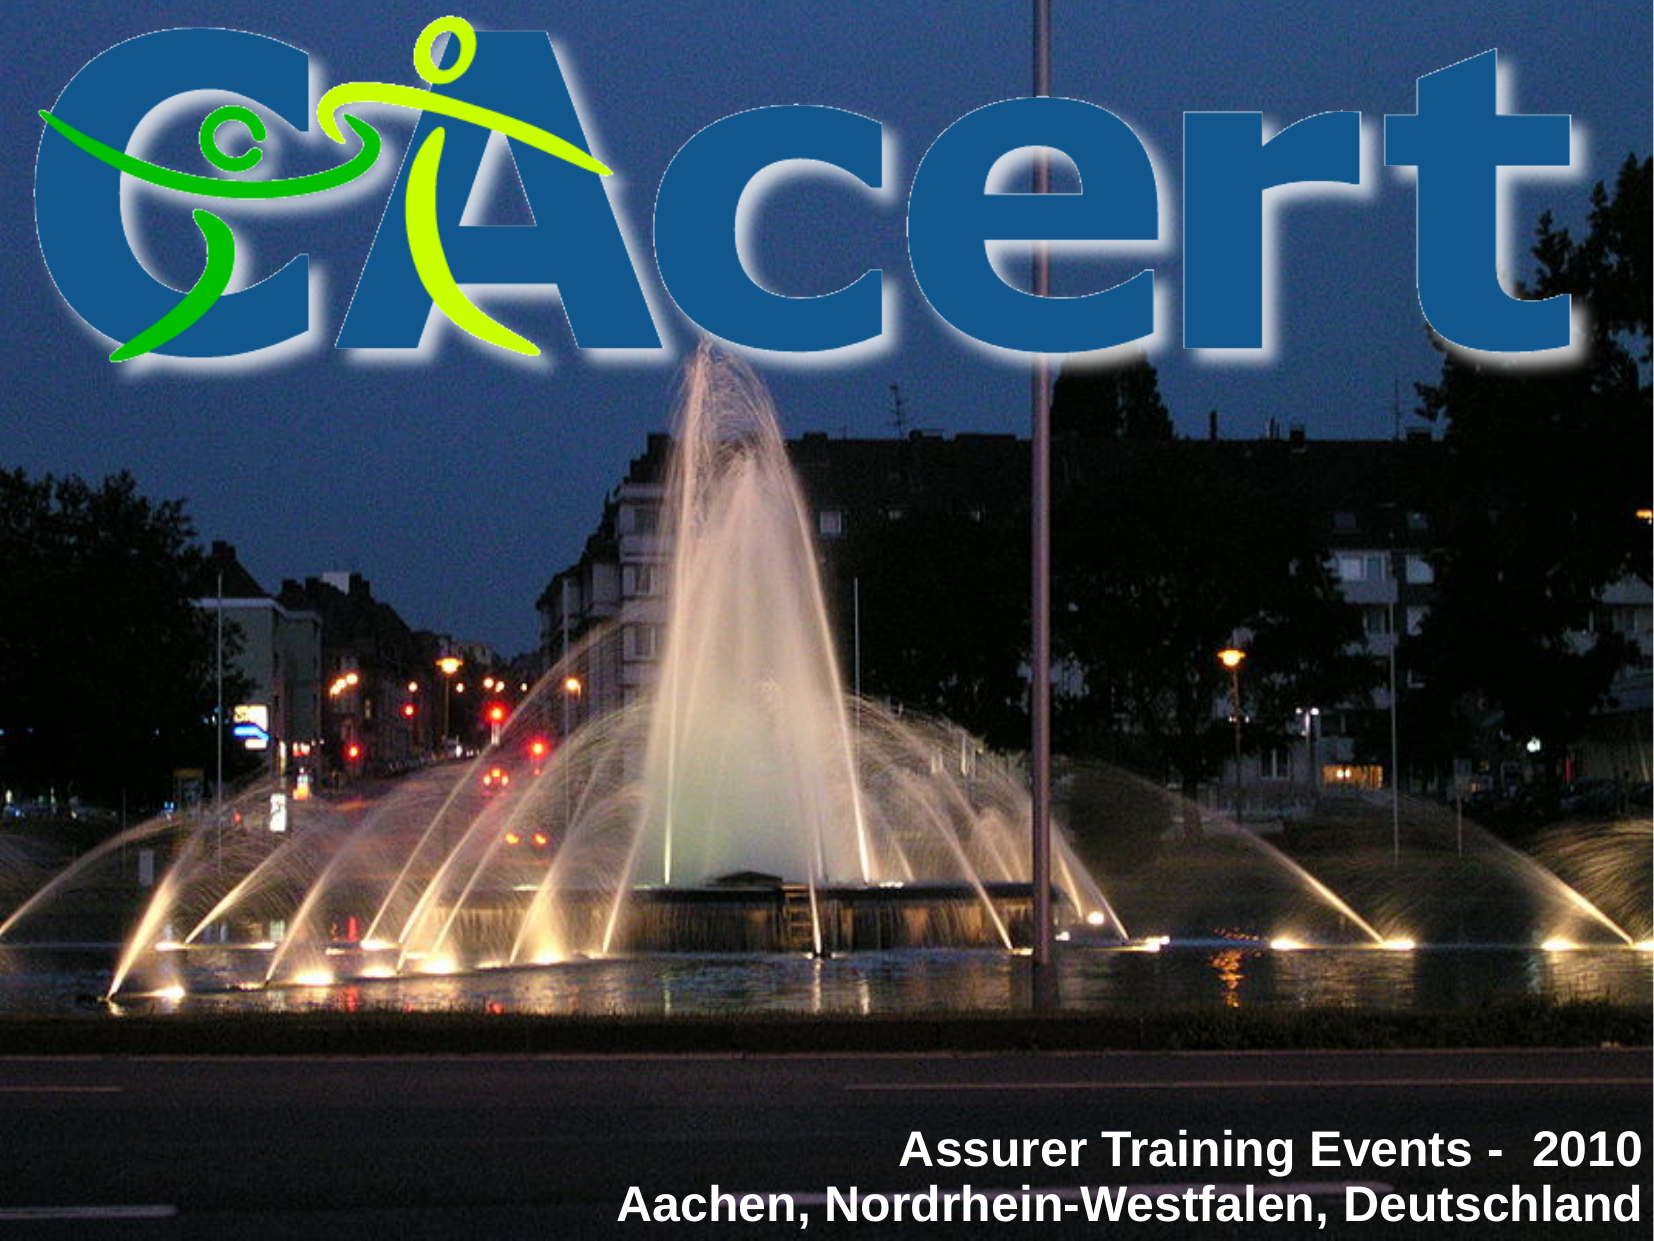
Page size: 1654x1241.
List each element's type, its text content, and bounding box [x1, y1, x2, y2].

text_box Assurer Training Events - 2010 Aachen, Nordrhein-Westfalen, Deutschland [602, 1113, 1654, 1241]
picture [0, 0, 1654, 1241]
